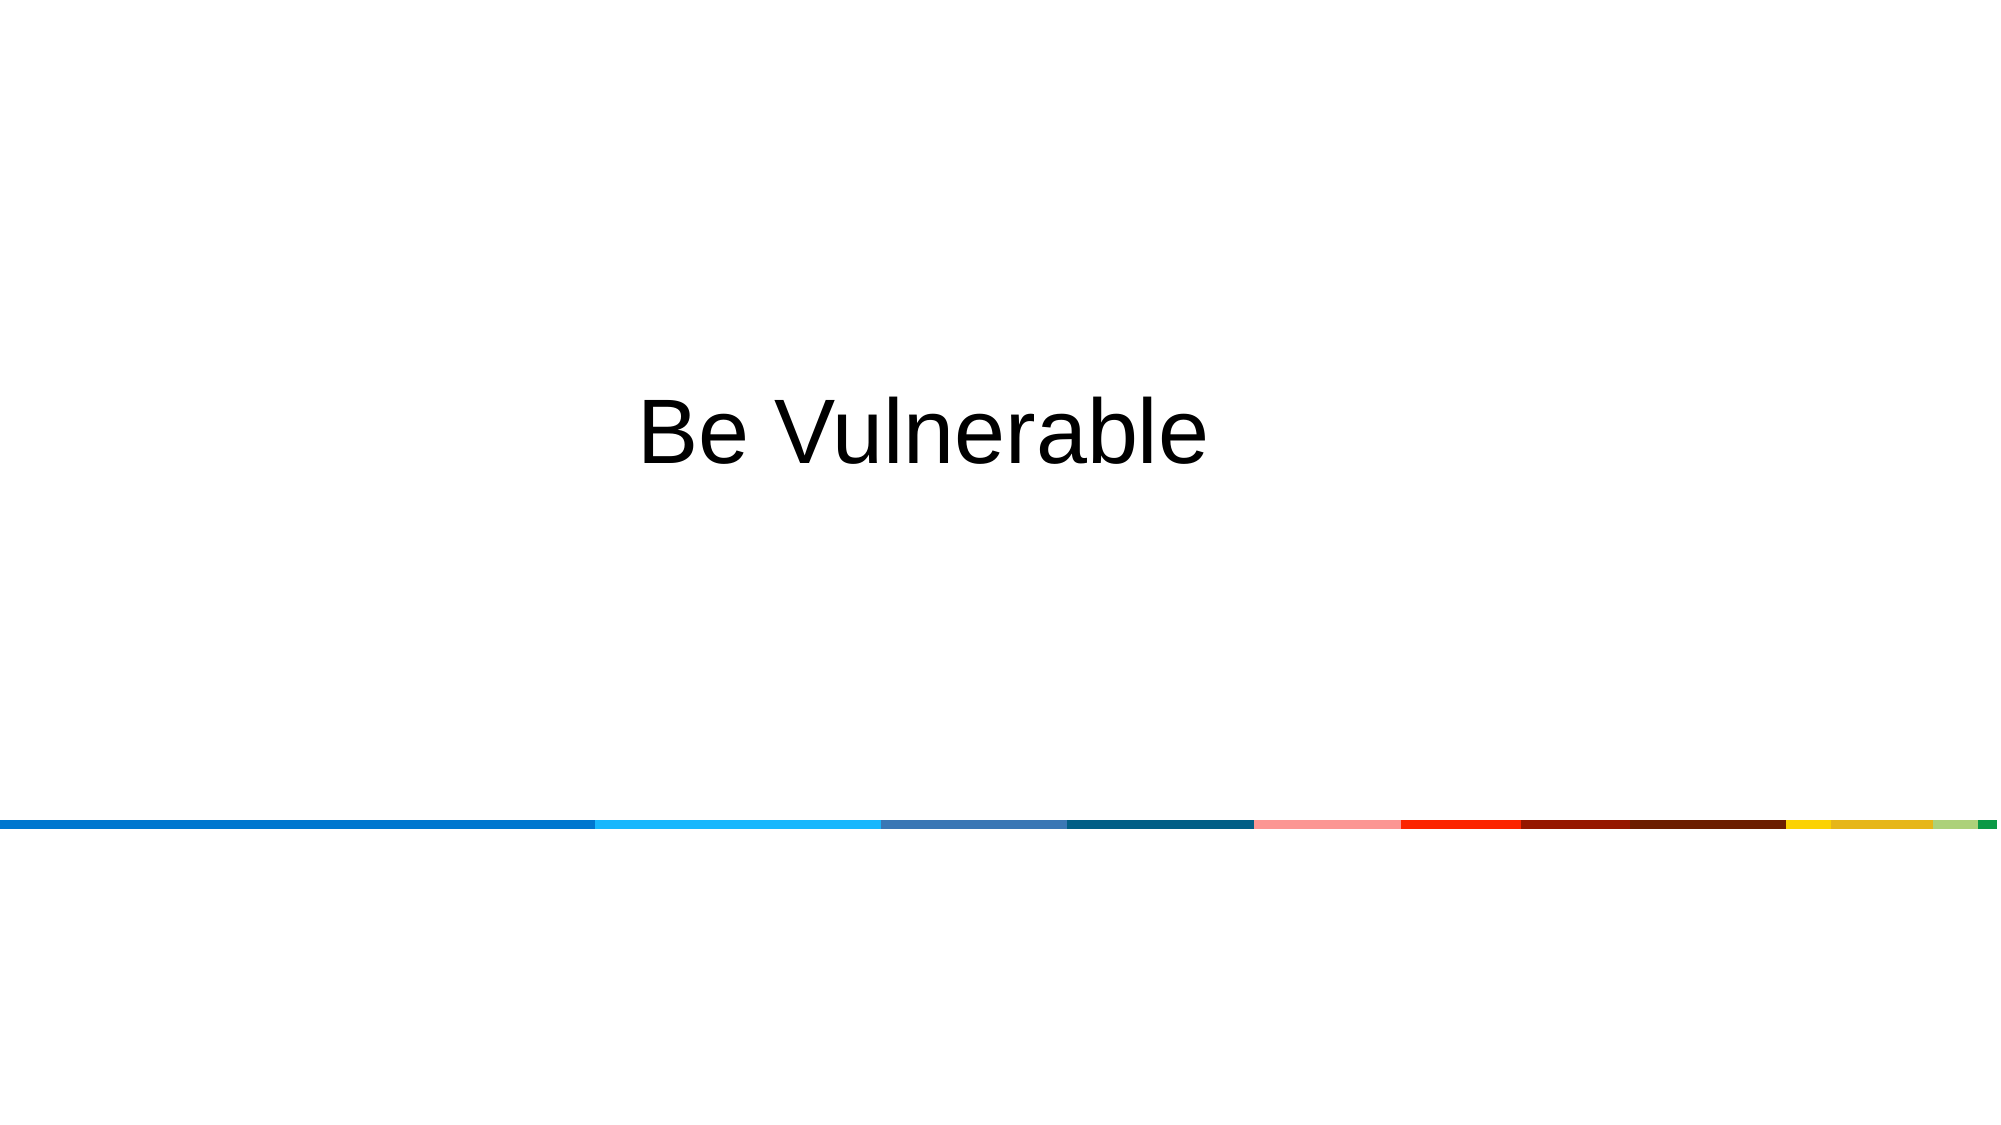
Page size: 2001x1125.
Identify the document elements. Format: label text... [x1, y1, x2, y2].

text_box Be Vulnerable [61, 324, 1787, 543]
text_box [0, 820, 1997, 829]
